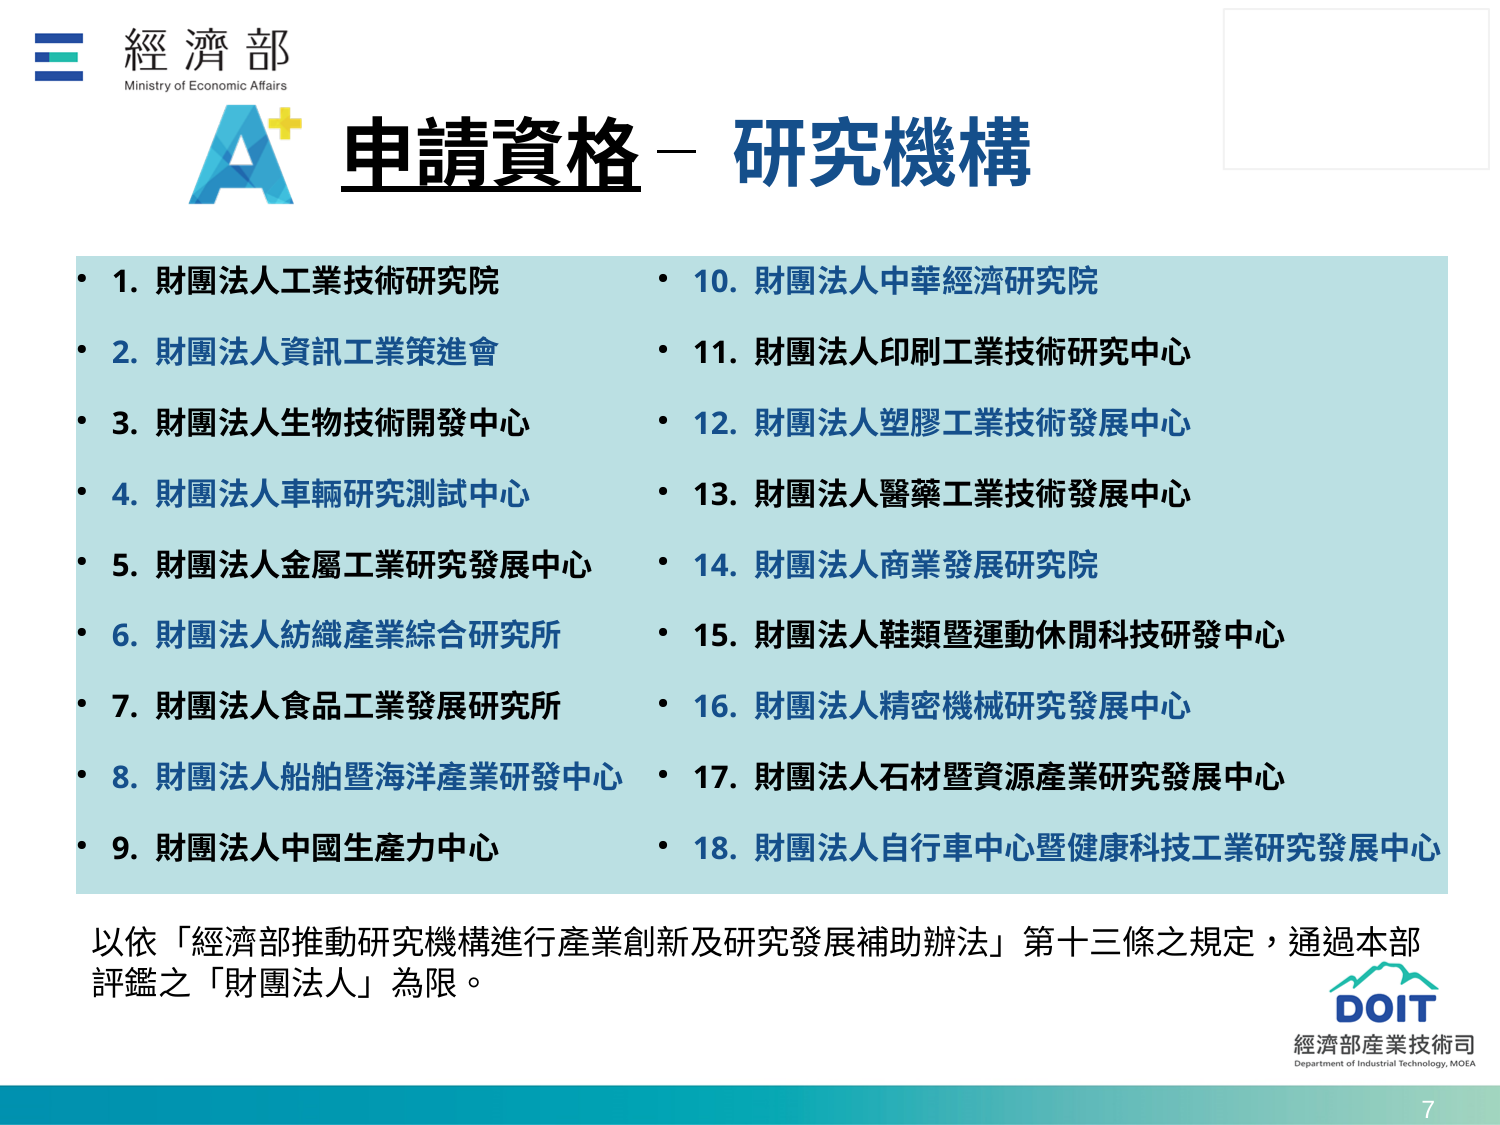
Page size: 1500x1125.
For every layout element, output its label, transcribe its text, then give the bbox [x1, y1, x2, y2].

table_cell 17. 財團法人石材暨資源產業研究發展中心 [657, 752, 1448, 823]
table_cell 9. 財團法人中國生產力中心 [76, 823, 657, 894]
table_cell 3. 財團法人生物技術開發中心 [76, 398, 657, 469]
table_cell 16. 財團法人精密機械研究發展中心 [657, 682, 1448, 752]
list 以依「經濟部推動研究機構進行產業創新及研究發展補助辦法」第十三條之規定，通過本部評鑑之「財團法人」為限。 [76, 914, 1449, 1014]
table_cell 8. 財團法人船舶暨海洋產業研發中心 [76, 752, 657, 823]
table_cell 5. 財團法人金屬工業研究發展中心 [76, 540, 657, 611]
picture [179, 97, 303, 210]
table_cell 13. 財團法人醫藥工業技術發展中心 [657, 469, 1448, 540]
table_header 1. 財團法人工業技術研究院 [76, 256, 657, 327]
table_cell 15. 財團法人鞋類暨運動休閒科技研發中心 [657, 611, 1448, 682]
table_cell 2. 財團法人資訊工業策進會 [76, 327, 657, 398]
title 申請資格 ╴研究機構 [325, 98, 1447, 244]
table_cell 4. 財團法人車輛研究測試中心 [76, 469, 657, 540]
table_cell 6. 財團法人紡織產業綜合研究所 [76, 611, 657, 682]
table_cell 12. 財團法人塑膠工業技術發展中心 [657, 398, 1448, 469]
table_cell 7. 財團法人食品工業發展研究所 [76, 682, 657, 752]
table_cell 14. 財團法人商業發展研究院 [657, 540, 1448, 611]
text_box 7 [1406, 1085, 1500, 1125]
table_cell 18. 財團法人自行車中心暨健康科技工業研究發展中心 [657, 823, 1448, 894]
table_header 10. 財團法人中華經濟研究院 [657, 256, 1448, 327]
table_cell 11. 財團法人印刷工業技術研究中心 [657, 327, 1448, 398]
